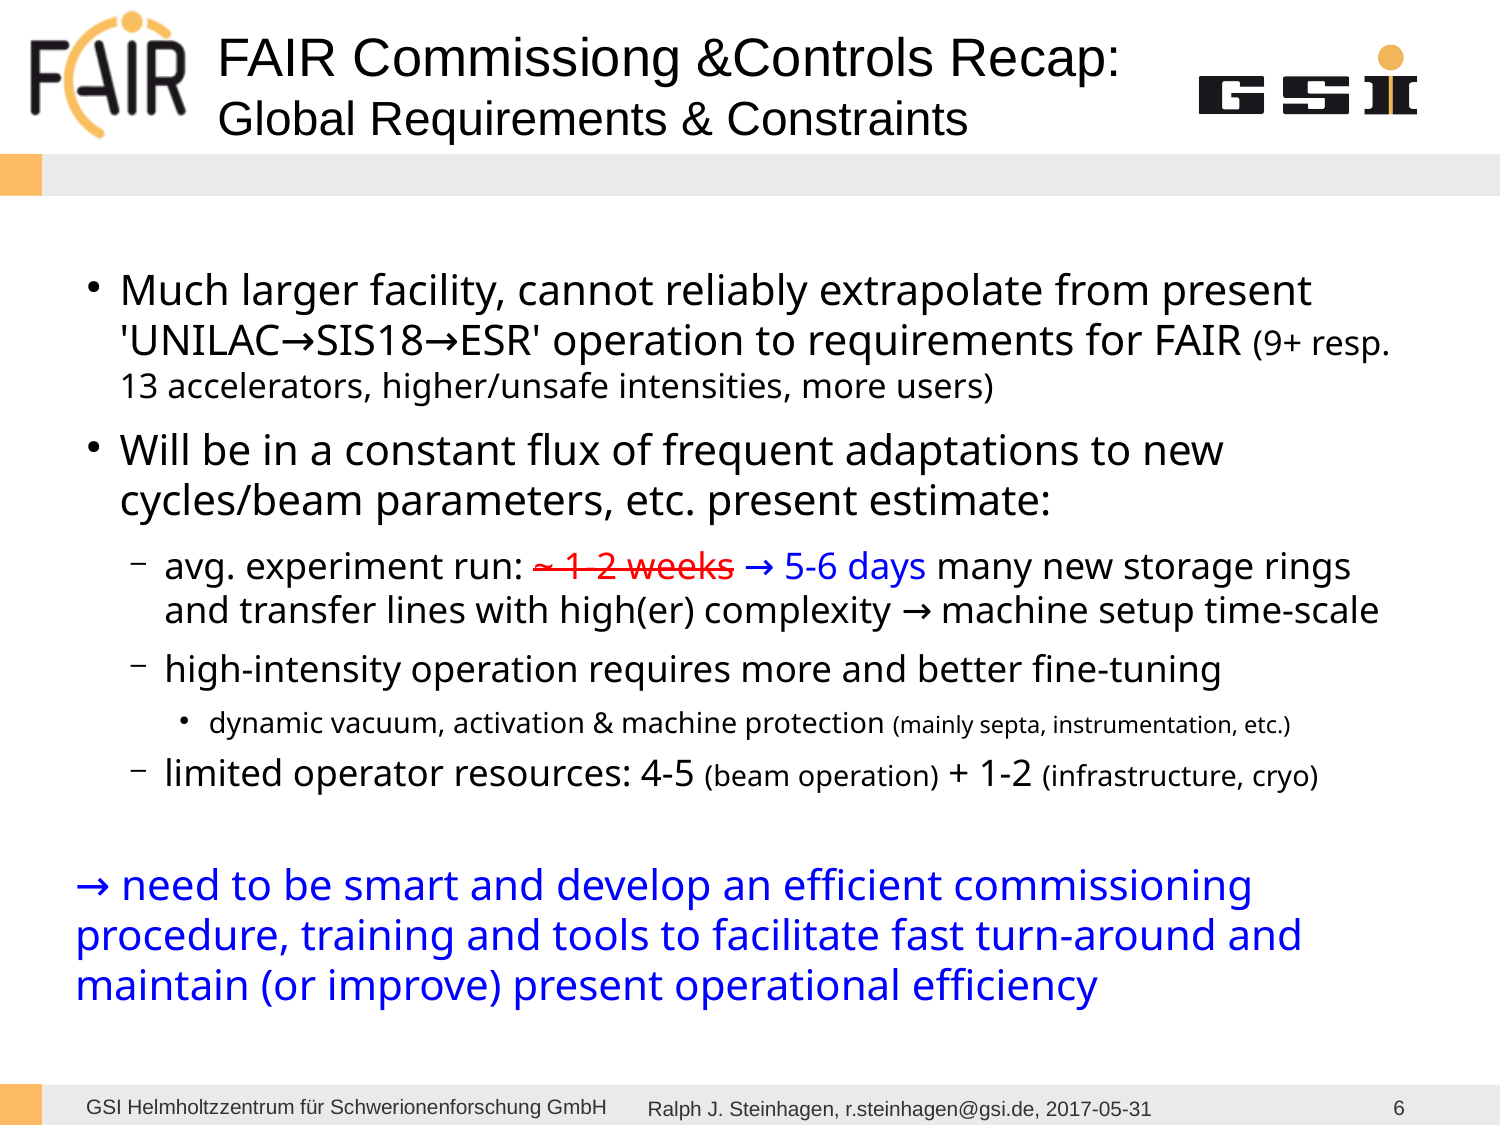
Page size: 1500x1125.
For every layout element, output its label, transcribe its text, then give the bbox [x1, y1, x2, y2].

title FAIR Commissiong &Controls Recap: Global Requirements & Constraints [217, 18, 1151, 149]
picture [30, 9, 187, 141]
picture [1197, 42, 1419, 117]
list Much larger facility, cannot reliably extrapolate from present 'UNILAC→SIS18→ESR' operation to requirements for FAIR (9+ resp. 13 accelerators, higher/unsafe intensities, more users) Will be in a constant flux of frequent adaptations to new cycles/beam parameters, etc. present estimate: avg. experiment run: ~ 1-2 weeks → 5-6 days many new storage rings and transfer lines with high(er) complexity → machine setup time-scale high-intensity operation requires more and better fine-tuning dynamic vacuum, activation & machine protection (mainly septa, instrumentation, etc.) limited operator resources: 4-5 (beam operation) + 1-2 (infrastructure, cryo) → need to be smart and develop an efficient commissioning procedure, training and tools to facilitate fast turn-around and maintain (or improve) present operational efficiency [75, 263, 1425, 1031]
